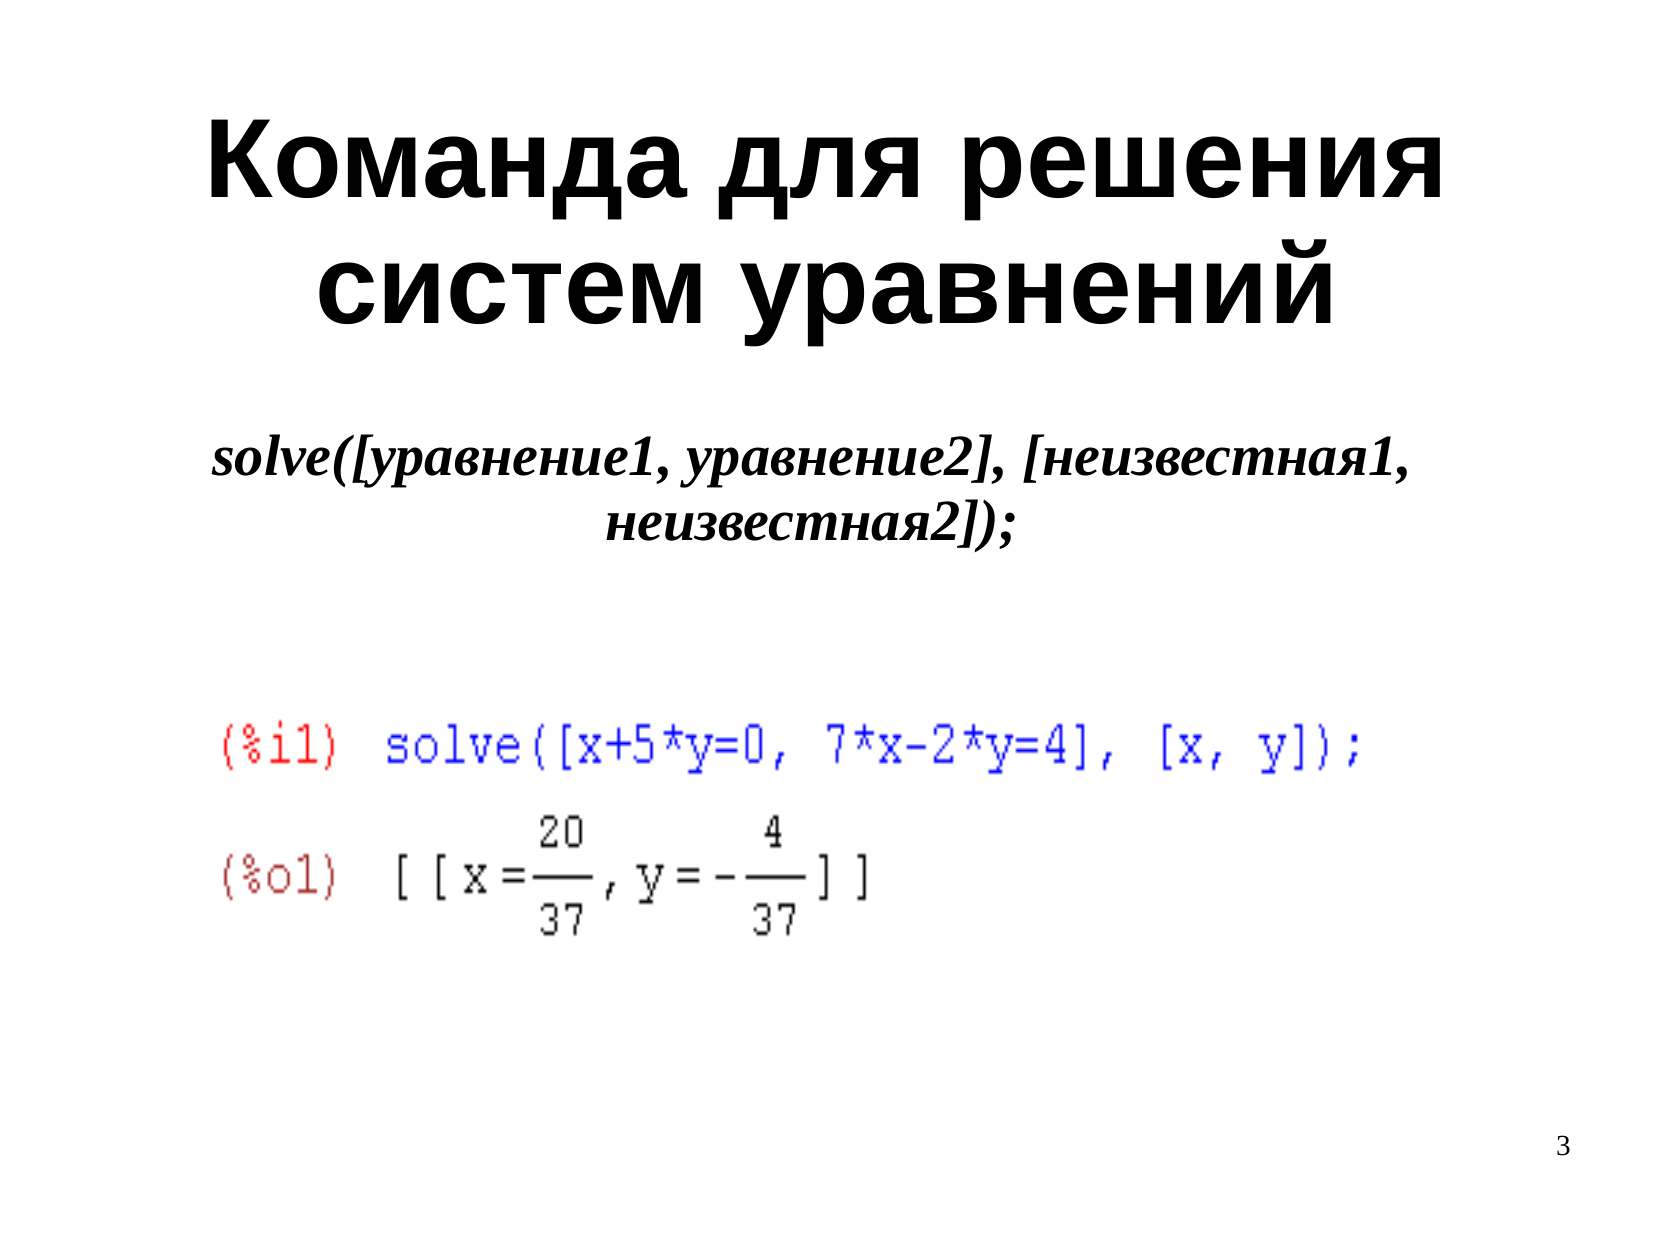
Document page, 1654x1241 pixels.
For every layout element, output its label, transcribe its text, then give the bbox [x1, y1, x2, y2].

text_box solve([уравнение1, уравнение2], [неизвестная1, неизвестная2]); [29, 416, 1595, 561]
picture [206, 620, 1388, 975]
text_box Команда для решения систем уравнений [29, 88, 1625, 355]
